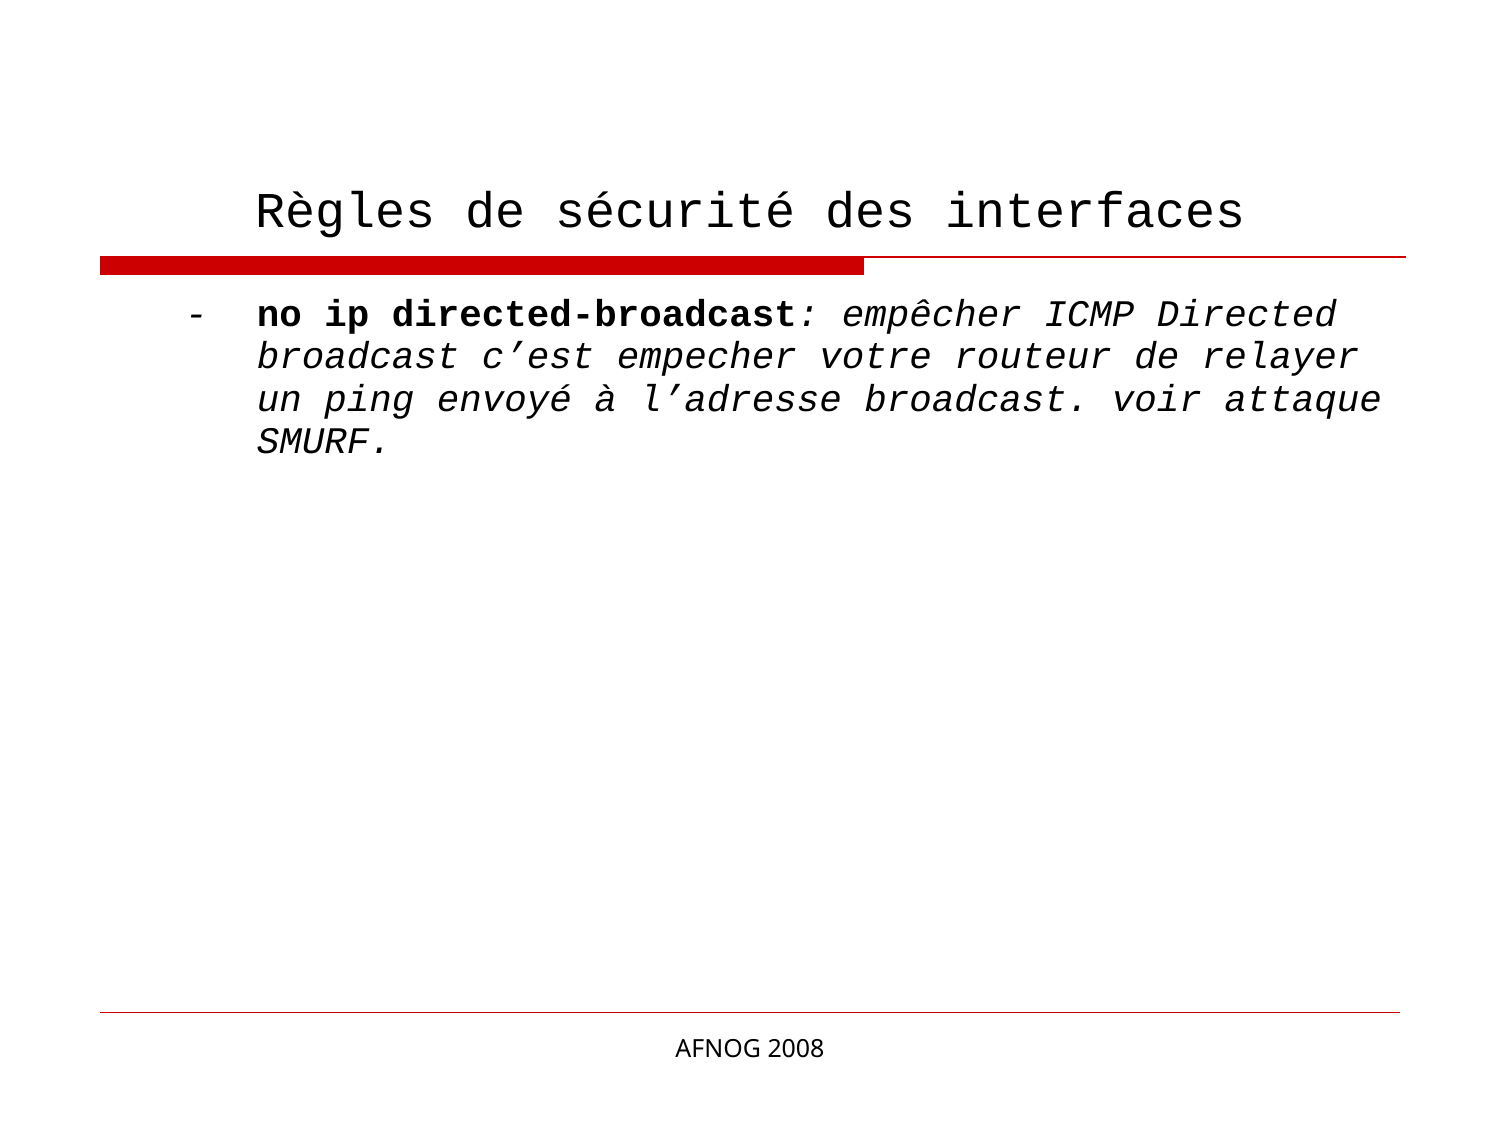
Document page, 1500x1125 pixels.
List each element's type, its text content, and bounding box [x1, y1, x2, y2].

text_box AFNOG 2008 [512, 1024, 988, 1103]
title Règles de sécurité des interfaces [94, 49, 1407, 250]
list - no ip directed-broadcast: empêcher ICMP Directed broadcast c’est empecher votre routeur de relayer un ping envoyé à l’adresse broadcast. voir attaque SMURF. [92, 287, 1406, 988]
